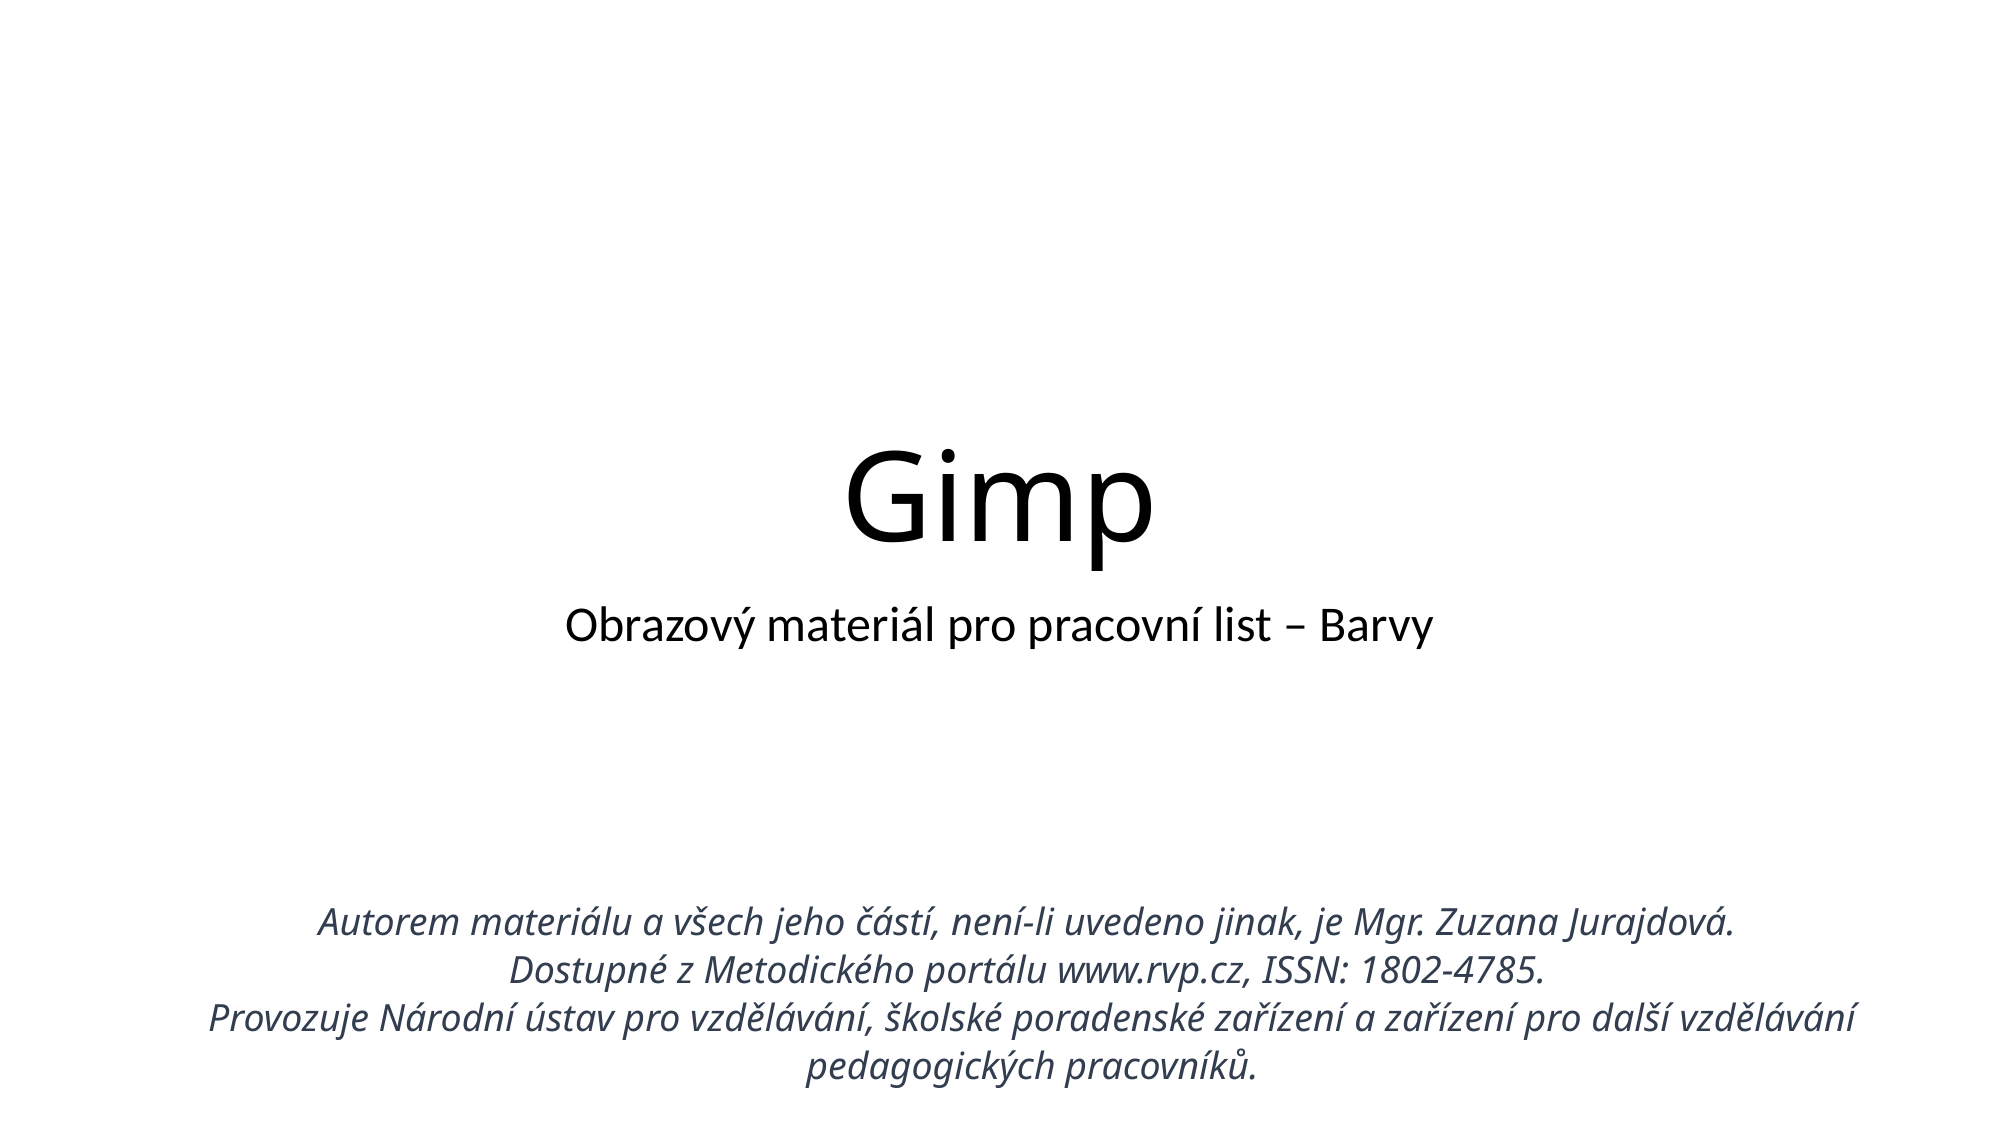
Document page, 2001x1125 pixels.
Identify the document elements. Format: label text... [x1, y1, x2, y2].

title Gimp [249, 184, 1750, 576]
text_box Autorem materiálu a všech jeho částí, není-li uvedeno jinak, je Mgr. Zuzana Jurajdová. Dostupné z Metodického portálu www.rvp.cz, ISSN: 1802-4785. Provozuje Národní ústav pro vzdělávání, školské poradenské zařízení a zařízení pro další vzdělávání pedagogických pracovníků. [66, 887, 2000, 1095]
subtitle Obrazový materiál pro pracovní list – Barvy [249, 590, 1750, 863]
